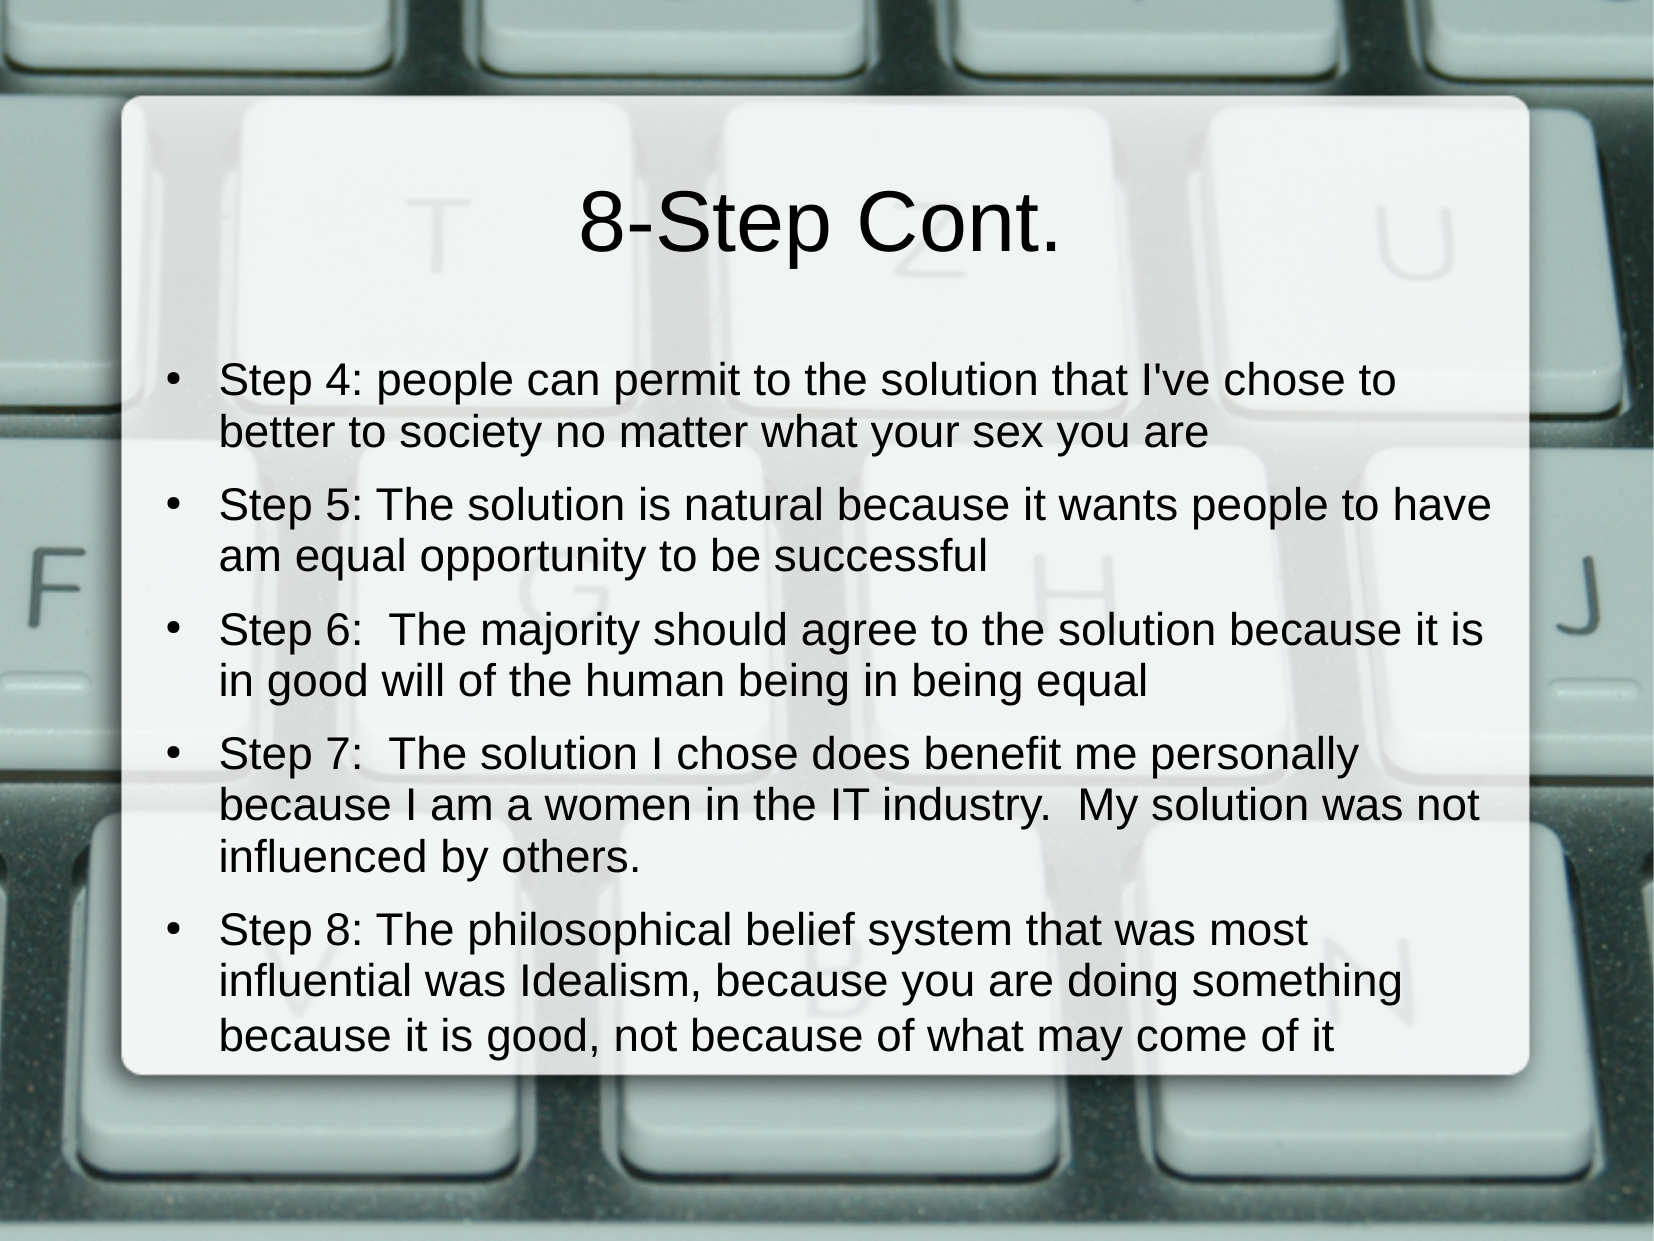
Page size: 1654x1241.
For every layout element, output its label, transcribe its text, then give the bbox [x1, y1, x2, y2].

title 8-Step Cont. [135, 117, 1506, 325]
list Step 4: people can permit to the solution that I've chose to better to society no matter what your sex you are Step 5: The solution is natural because it wants people to have am equal opportunity to be successful Step 6: The majority should agree to the solution because it is in good will of the human being in being equal Step 7: The solution I chose does benefit me personally because I am a women in the IT industry. My solution was not influenced by others. Step 8: The philosophical belief system that was most influential was Idealism, because you are doing something because it is good, not because of what may come of it [147, 354, 1506, 1063]
picture [0, 0, 1654, 1241]
